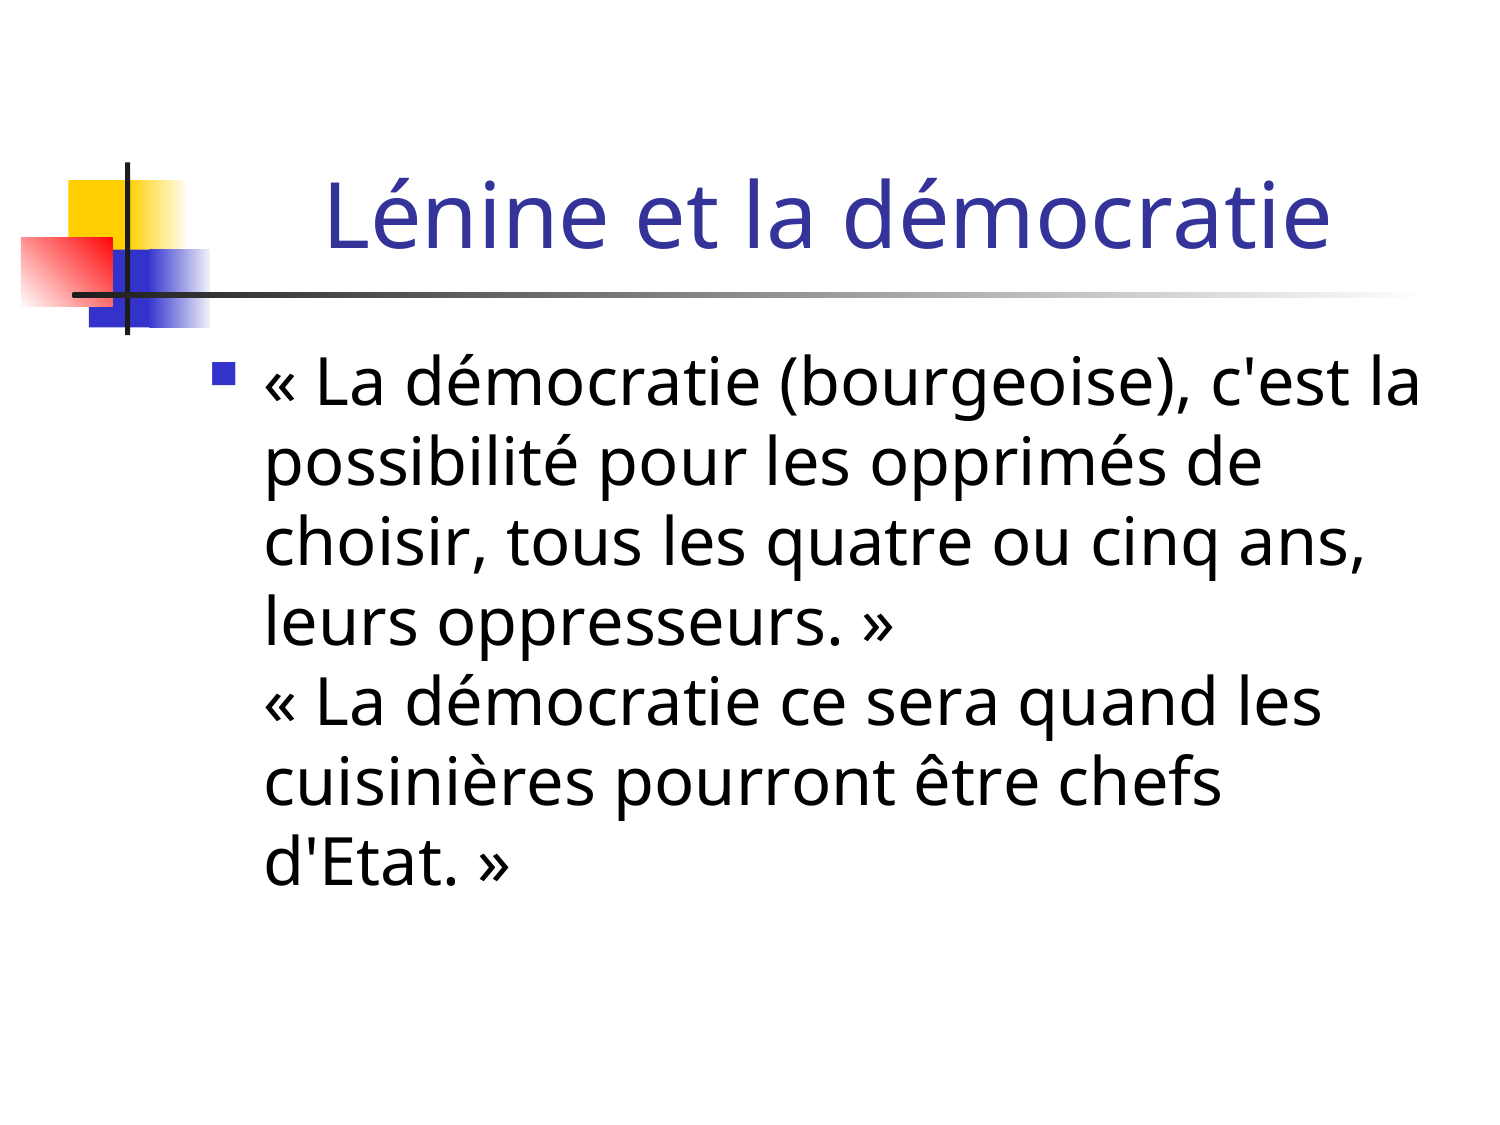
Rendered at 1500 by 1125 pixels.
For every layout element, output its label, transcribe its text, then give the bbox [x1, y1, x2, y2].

title Lénine et la démocratie [188, 35, 1468, 276]
list « La démocratie (bourgeoise), c'est la possibilité pour les opprimés de choisir, tous les quatre ou cinq ans, leurs oppresseurs. » « La démocratie ce sera quand les cuisinières pourront être chefs d'Etat. » [193, 331, 1469, 1007]
